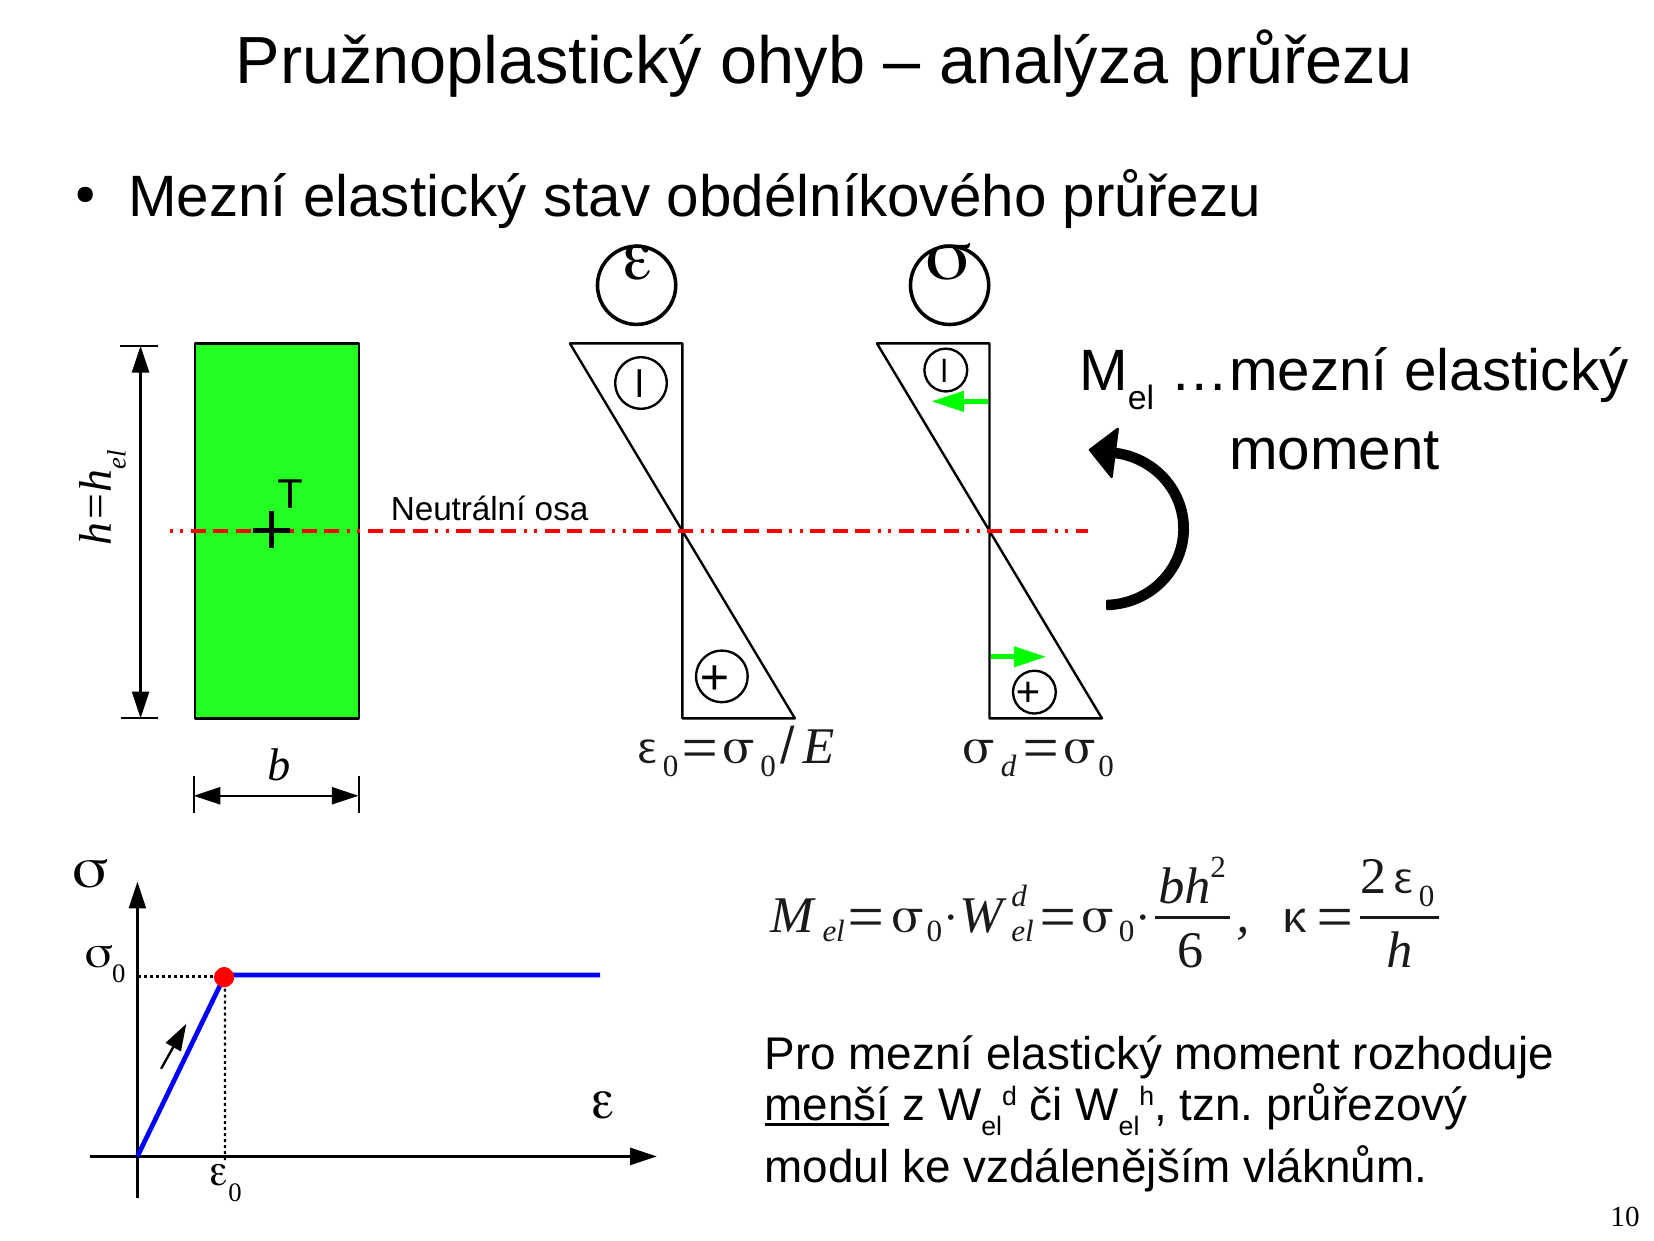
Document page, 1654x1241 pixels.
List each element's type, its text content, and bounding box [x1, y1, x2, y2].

text_box [1107, 503, 1188, 610]
chart [617, 718, 847, 783]
text_box h=hel [62, 418, 143, 561]
chart [747, 848, 1453, 978]
text_box e0 [193, 1146, 257, 1231]
text_box [195, 343, 359, 719]
text_box e [575, 1070, 665, 1162]
text_box T [262, 463, 338, 531]
text_box s [913, 249, 986, 322]
text_box s [57, 839, 123, 931]
text_box + [996, 665, 1064, 720]
text_box – [909, 344, 977, 398]
title Pružnoplastický ohyb – analýza průřezu [37, 8, 1613, 113]
text_box Mel … mezní elastický moment [1064, 330, 1654, 503]
text_box + [678, 648, 756, 708]
text_box – [599, 354, 677, 413]
text_box s [910, 220, 1000, 333]
text_box s0 [69, 928, 141, 1013]
text_box e [607, 220, 697, 333]
text_box Neutrální osa [339, 483, 640, 540]
text_box b [252, 732, 328, 803]
text_box [214, 967, 235, 988]
text_box Pro mezní elastický moment rozhoduje menší z Weld či Welh, tzn. průřezový modul ke vzdálenějším vláknům. [750, 1020, 1613, 1216]
list Mezní elastický stav obdélníkového průřezu [57, 163, 1608, 263]
text_box e [607, 248, 673, 322]
chart [942, 718, 1128, 783]
